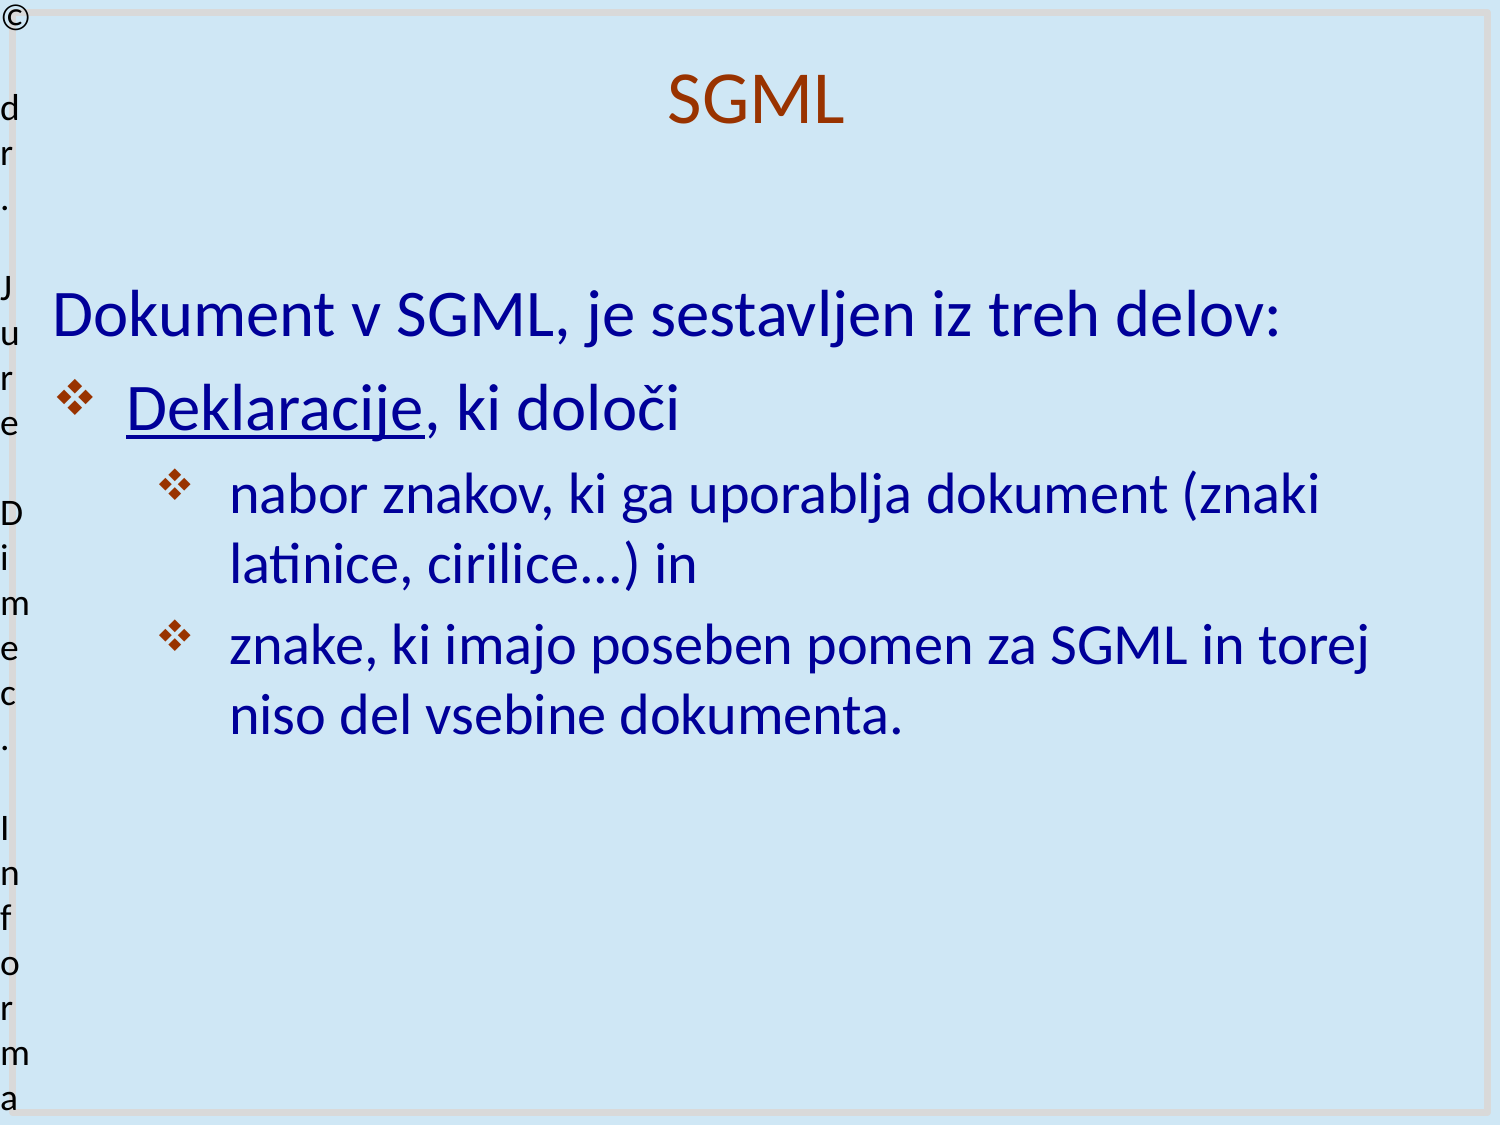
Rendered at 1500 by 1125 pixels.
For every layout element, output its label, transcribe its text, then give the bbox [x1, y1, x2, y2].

title SGML [37, 37, 1475, 150]
list Dokument v SGML, je sestavljen iz treh delov: Deklaracije, ki določi nabor znakov, ki ga uporablja dokument (znaki latinice, cirilice...) in znake, ki imajo poseben pomen za SGML in torej niso del vsebine dokumenta. [37, 262, 1475, 1050]
